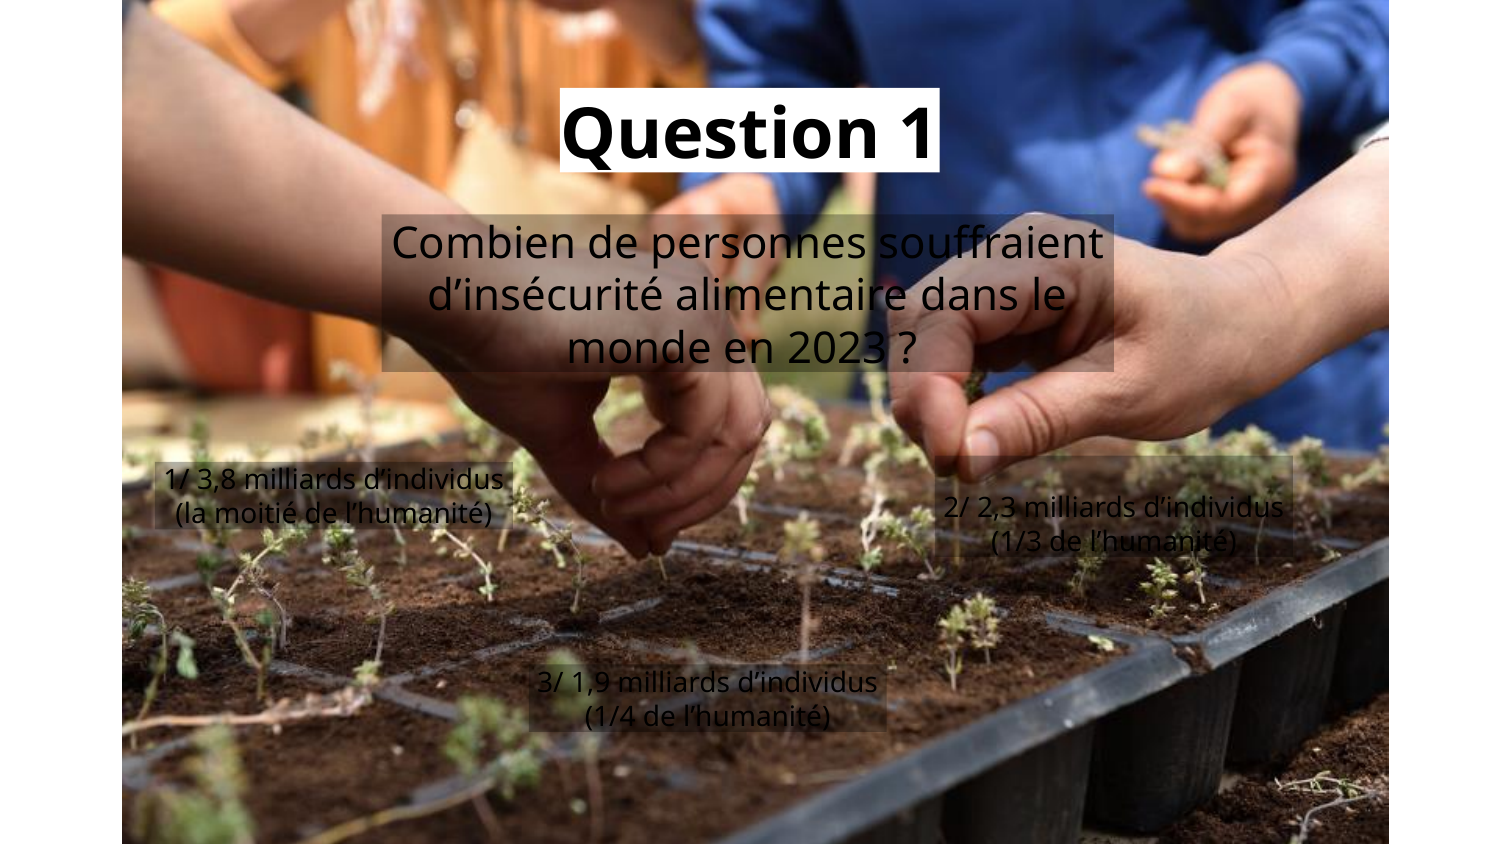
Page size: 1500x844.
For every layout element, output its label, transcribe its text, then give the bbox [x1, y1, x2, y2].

text_box ​ 2/ 2,3 milliards d’individus (1/3 de l’humanité) [934, 455, 1293, 557]
text_box Question 1 [559, 87, 940, 173]
text_box 1/ 3,8 milliards d’individus (la moitié de l’humanité) [154, 461, 513, 530]
text_box Combien de personnes souffraient d’insécurité alimentaire dans le monde en 2023 ? [381, 214, 1114, 372]
text_box 3/ 1,9 milliards d’individus (1/4 de l’humanité) [528, 664, 887, 732]
picture [122, 0, 1389, 844]
